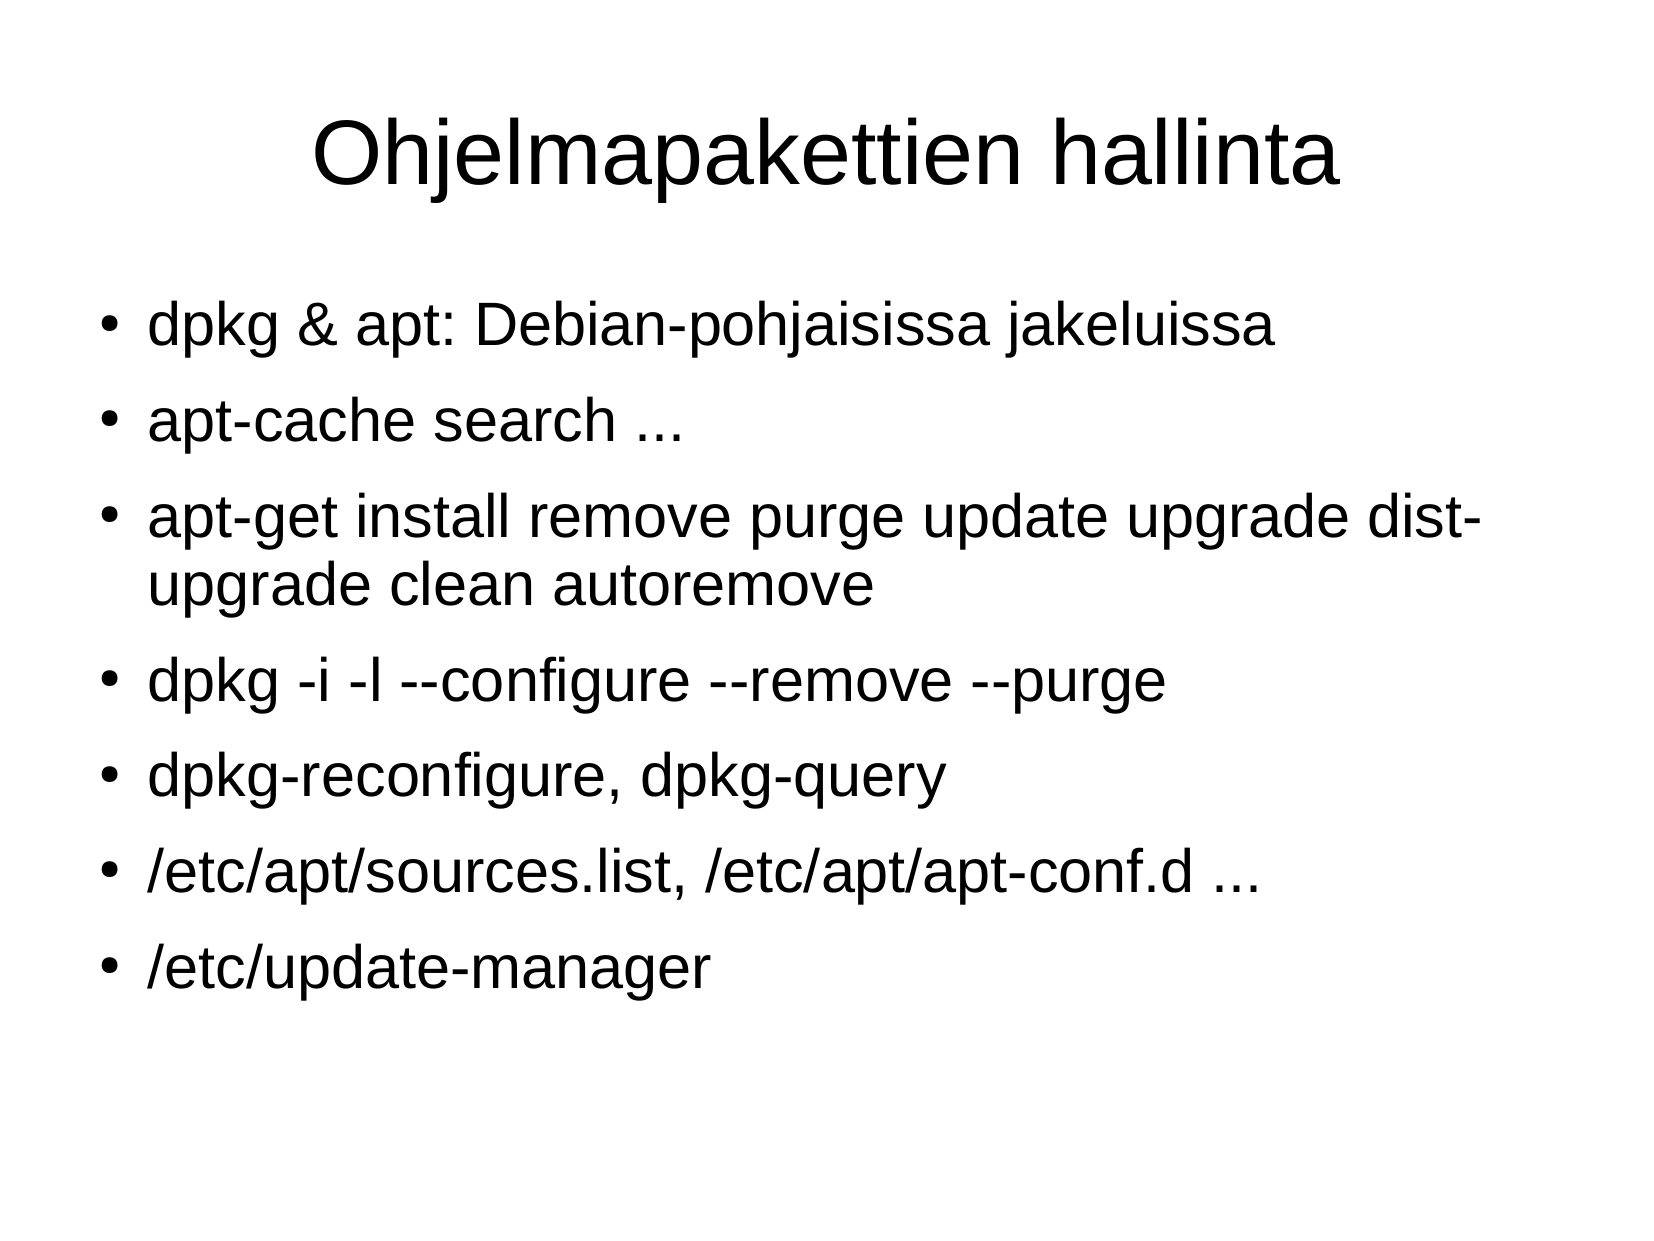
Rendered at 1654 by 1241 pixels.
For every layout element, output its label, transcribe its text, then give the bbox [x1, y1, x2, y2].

title Ohjelmapakettien hallinta [82, 49, 1571, 257]
list dpkg & apt: Debian-pohjaisissa jakeluissa apt-cache search ... apt-get install remove purge update upgrade dist-upgrade clean autoremove dpkg -i -l --configure --remove --purge dpkg-reconfigure, dpkg-query /etc/apt/sources.list, /etc/apt/apt-conf.d ... /etc/update-manager [82, 290, 1571, 1010]
